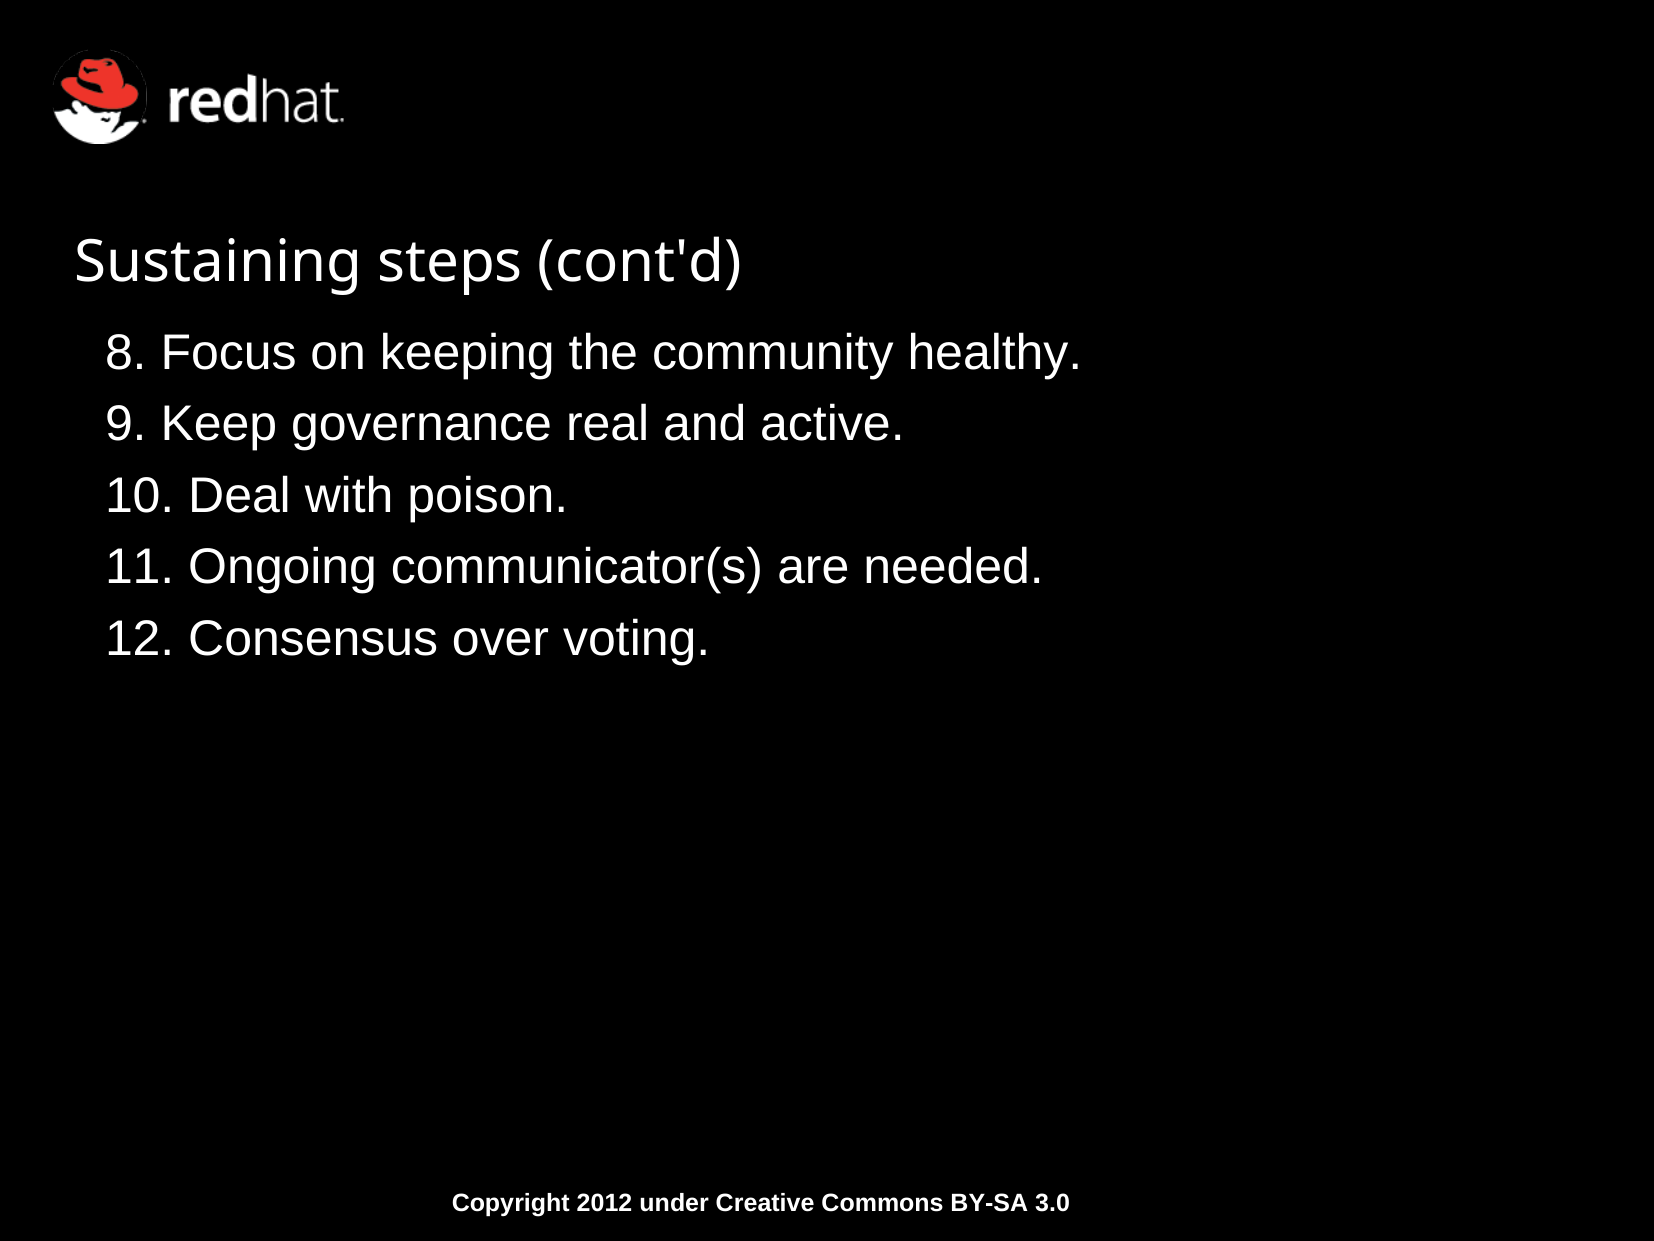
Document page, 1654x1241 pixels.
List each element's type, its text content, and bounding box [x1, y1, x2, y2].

title Sustaining steps (cont'd) [74, 199, 1506, 318]
picture [52, 49, 345, 144]
list 8. Focus on keeping the community healthy. 9. Keep governance real and active. 10. Deal with poison. 11. Ongoing communicator(s) are needed. 12. Consensus over voting. [77, 324, 1500, 1186]
